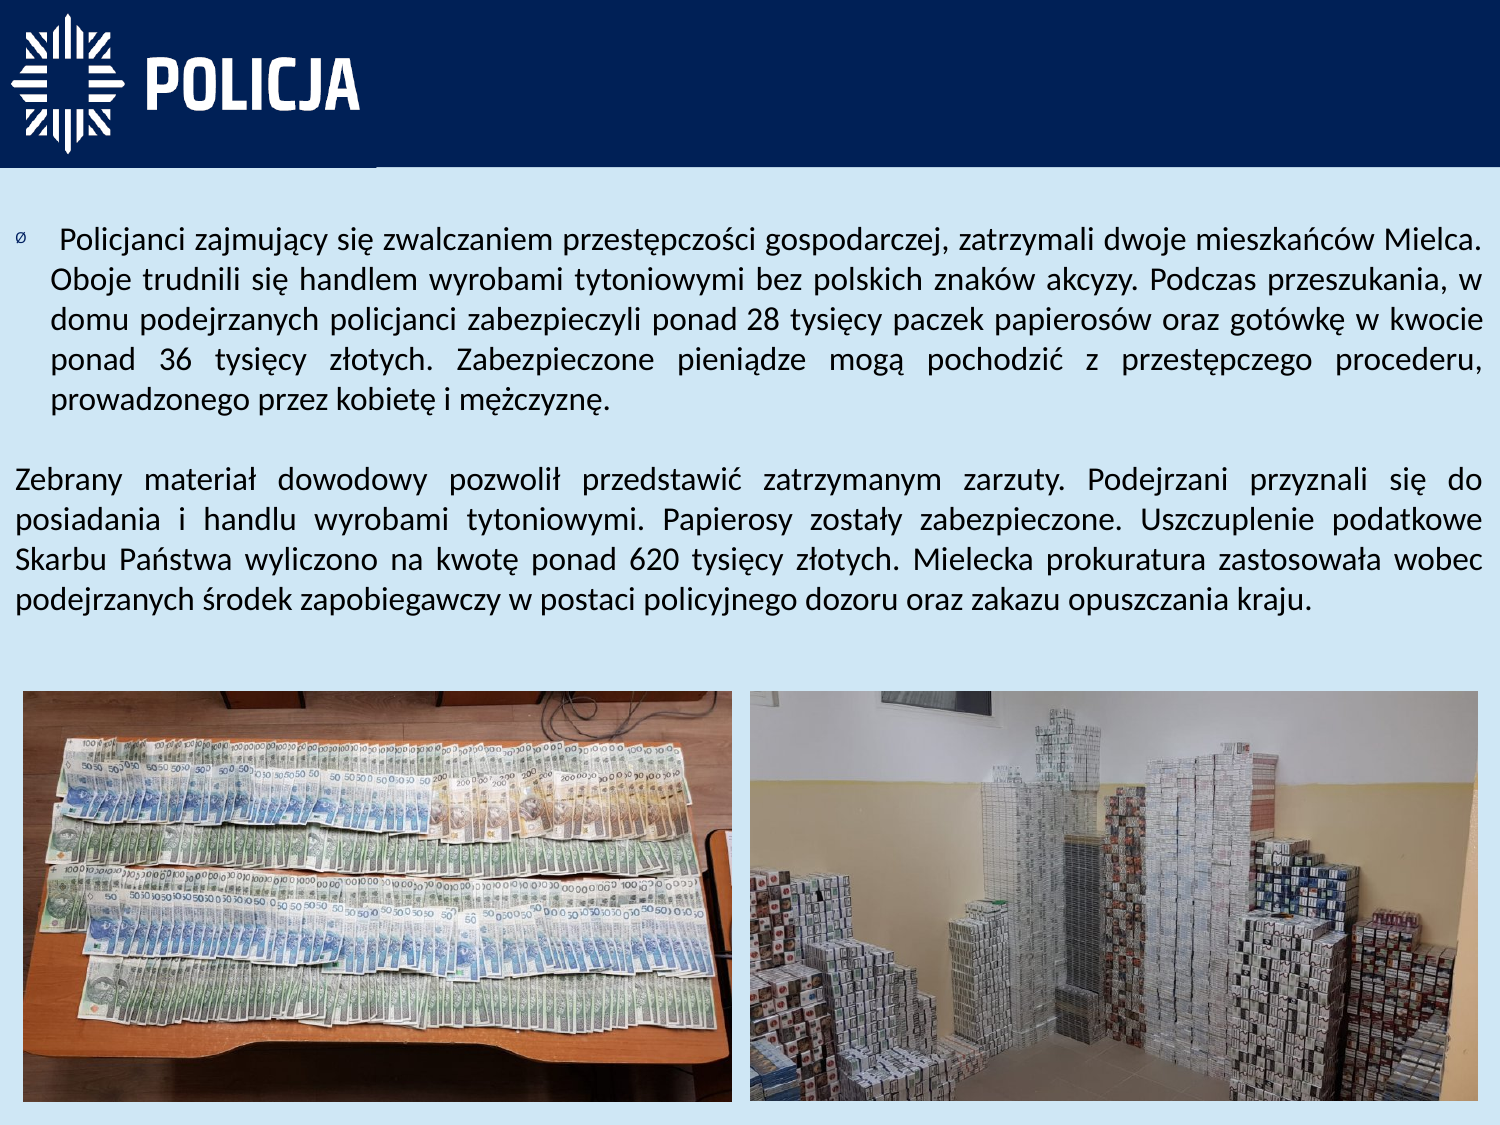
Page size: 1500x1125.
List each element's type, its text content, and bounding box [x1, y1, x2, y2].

picture [0, 0, 360, 168]
picture [23, 691, 732, 1102]
text_box Policjanci zajmujący się zwalczaniem przestępczości gospodarczej, zatrzymali dwoje mieszkańców Mielca. Oboje trudnili się handlem wyrobami tytoniowymi bez polskich znaków akcyzy. Podczas przeszukania, w domu podejrzanych policjanci zabezpieczyli ponad 28 tysięcy paczek papierosów oraz gotówkę w kwocie ponad 36 tysięcy złotych. Zabezpieczone pieniądze mogą pochodzić z przestępczego procederu, prowadzonego przez kobietę i mężczyznę. Zebrany materiał dowodowy pozwolił przedstawić zatrzymanym zarzuty. Podejrzani przyznali się do posiadania i handlu wyrobami tytoniowymi. Papierosy zostały zabezpieczone. Uszczuplenie podatkowe Skarbu Państwa wyliczono na kwotę ponad 620 tysięcy złotych. Mielecka prokuratura zastosowała wobec podejrzanych środek zapobiegawczy w postaci policyjnego dozoru oraz zakazu opuszczania kraju. [0, 210, 1500, 625]
picture [750, 691, 1478, 1101]
text_box [360, 0, 1500, 168]
